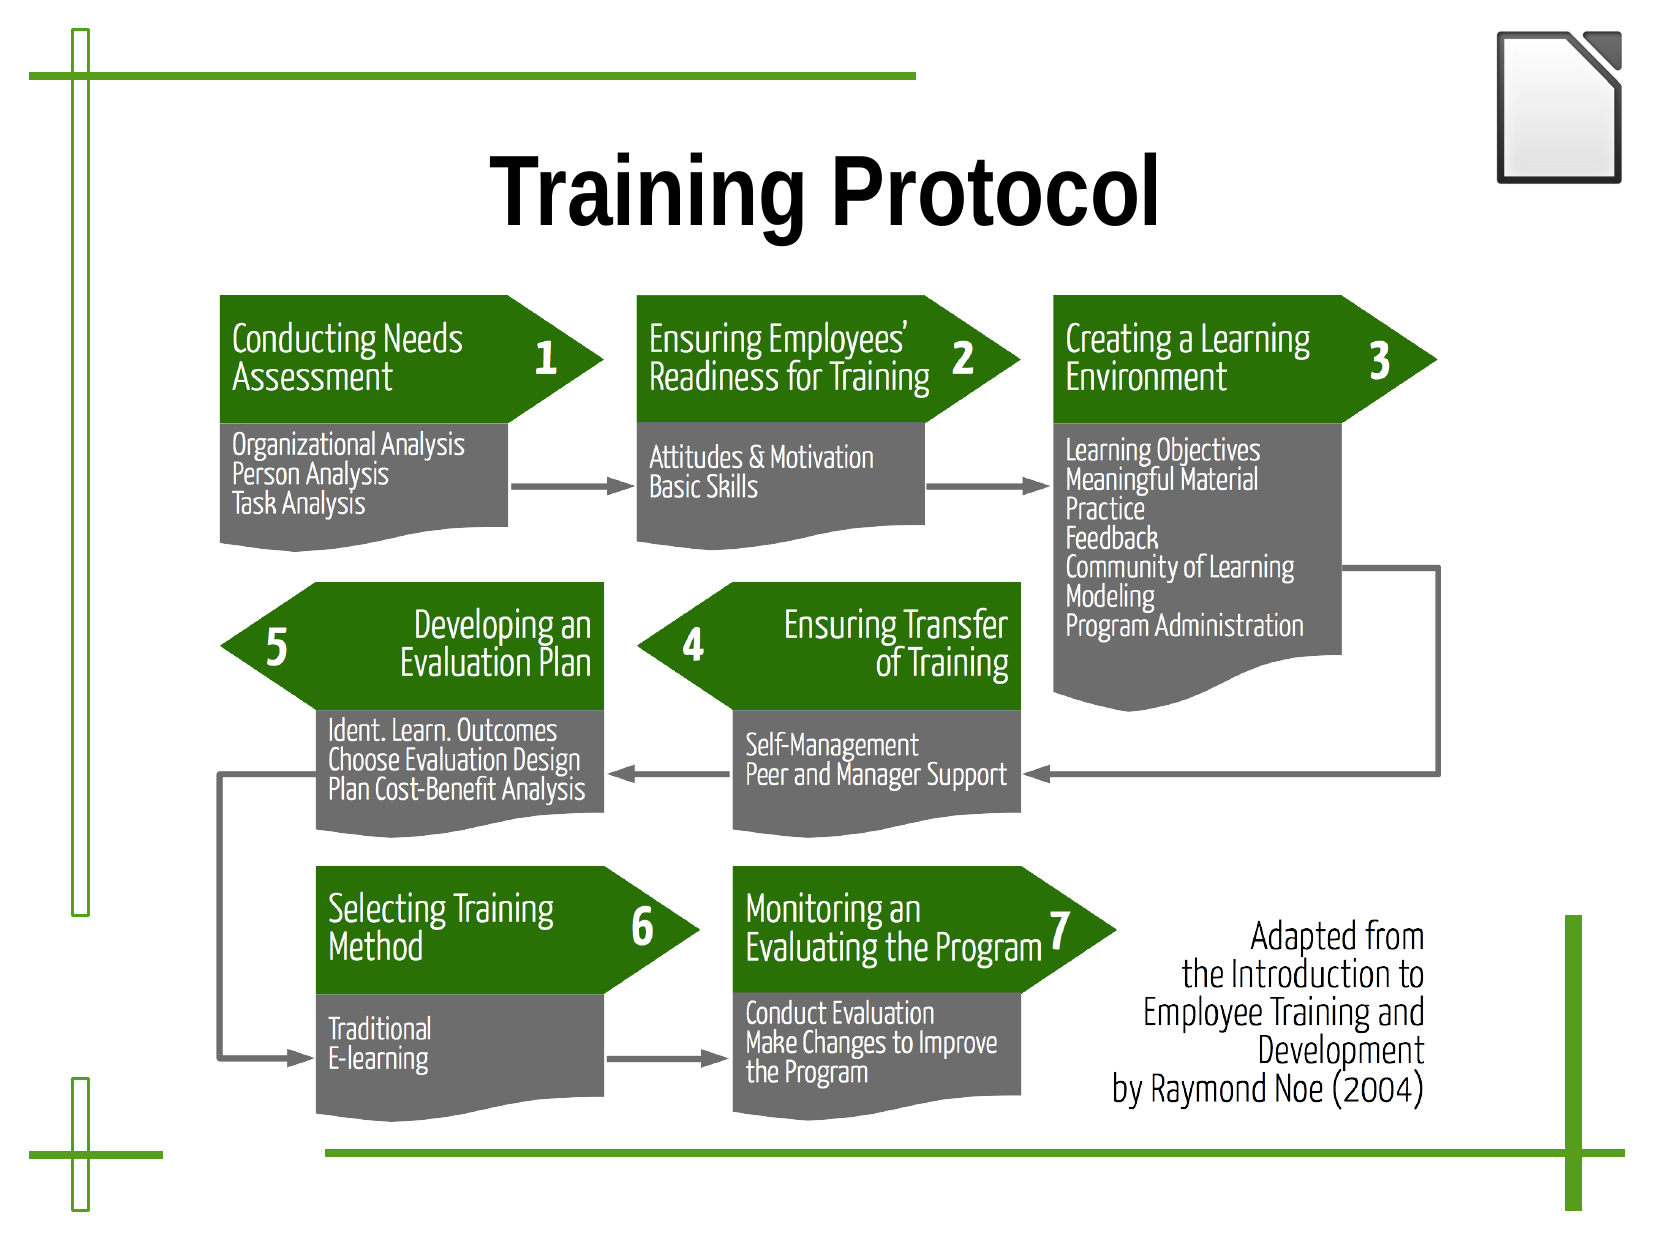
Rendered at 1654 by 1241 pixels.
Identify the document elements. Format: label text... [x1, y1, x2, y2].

picture [1494, 29, 1624, 186]
title Training Protocol [118, 118, 1536, 260]
picture [216, 295, 1441, 1123]
